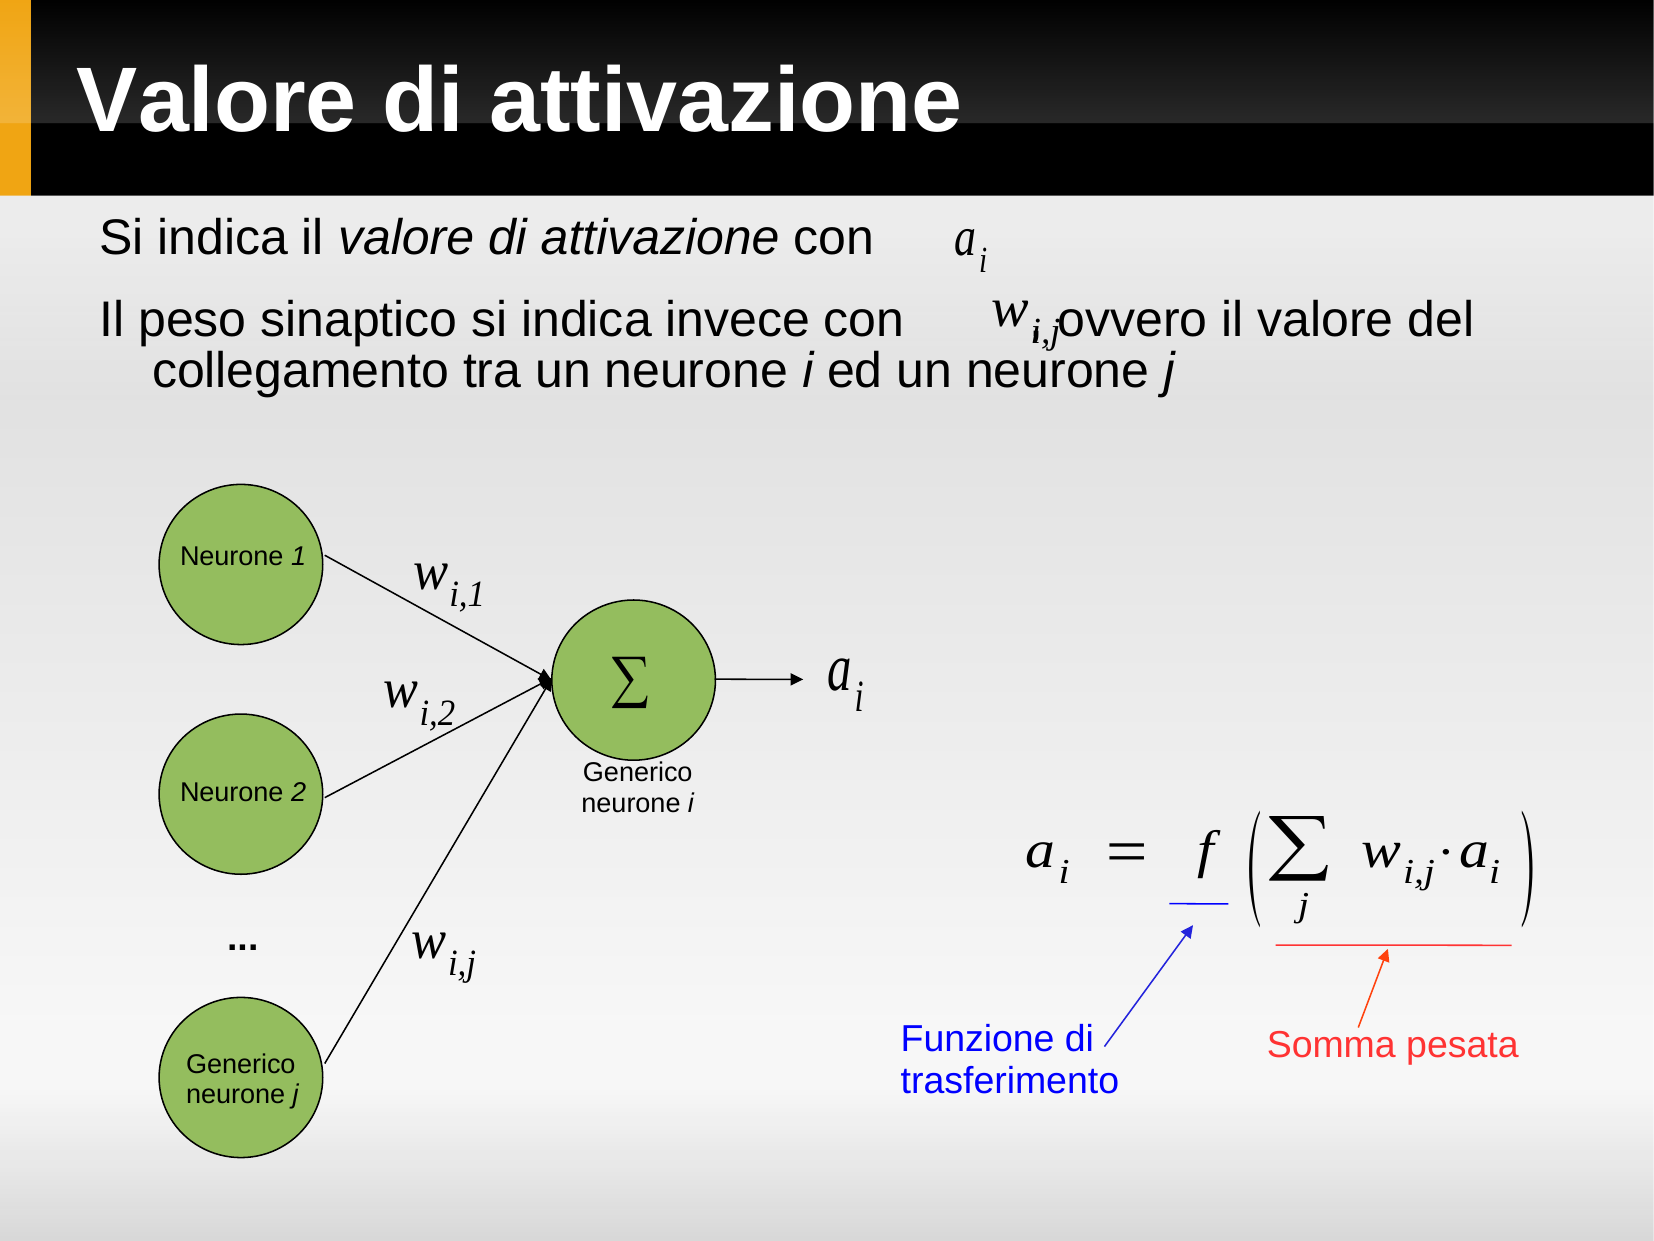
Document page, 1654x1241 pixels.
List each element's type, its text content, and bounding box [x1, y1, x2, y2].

chart [395, 909, 414, 941]
chart [396, 540, 503, 615]
list Si indica il valore di attivazione con Il peso sinaptico si indica invece con , ovvero il valore del collegamento tra un neurone i ed un neurone j [82, 213, 1571, 438]
title Valore di attivazione [76, 7, 1565, 200]
chart [814, 631, 882, 721]
text_box [159, 997, 314, 1158]
text_box [551, 600, 716, 750]
picture [0, 0, 1654, 1241]
chart [1009, 807, 1556, 931]
text_box Funzione di trasferimento [885, 1009, 1211, 1109]
chart [395, 909, 495, 984]
chart [367, 658, 473, 733]
text_box Neurone 2 [165, 770, 343, 816]
text_box Somma pesata [1252, 1015, 1548, 1073]
chart [943, 206, 1081, 351]
text_box Generico neurone j [171, 1041, 349, 1117]
chart [600, 626, 670, 740]
text_box [159, 534, 322, 645]
text_box Generico neurone i [549, 750, 727, 826]
text_box [165, 484, 317, 533]
text_box ... [212, 909, 361, 966]
text_box [159, 714, 320, 875]
text_box Neurone 1 [165, 533, 343, 579]
